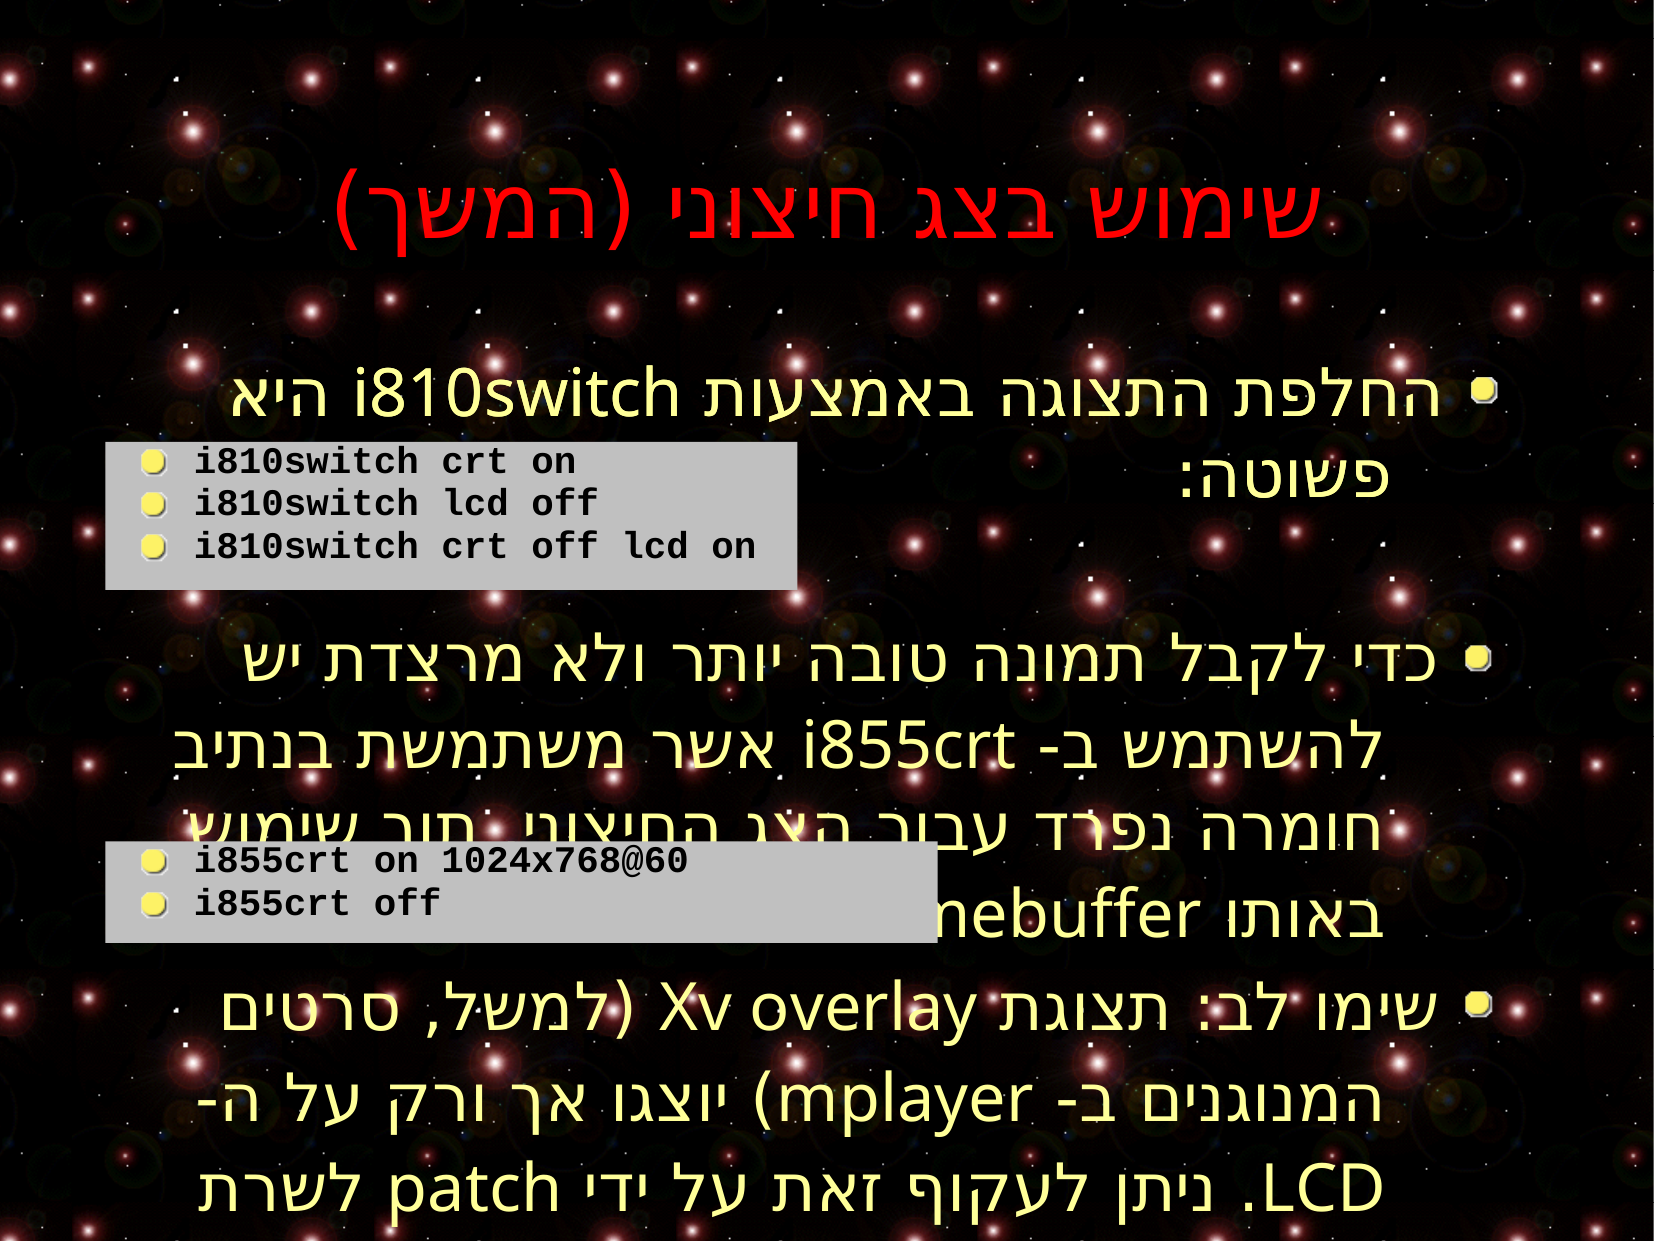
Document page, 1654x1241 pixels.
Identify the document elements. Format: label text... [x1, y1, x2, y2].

list i855crt on 1024x768@60 i855crt off [105, 841, 938, 943]
picture [0, 0, 1654, 1241]
list החלפת התצוגה באמצעות i810switch היא פשוטה: [121, 344, 1534, 432]
list i810switch crt on i810switch lcd off i810switch crt off lcd on [105, 441, 798, 590]
list שימו לב: תצוגת Xv overlay (למשל, סרטים המנוגנים ב- mplayer) יוצגו אך ורק על ה- LCD. ניתן לעקוף זאת על ידי patch לשרת ה- X. [116, 959, 1529, 1171]
title שימוש בצג חיצוני (המשך) [121, 102, 1534, 311]
list כדי לקבל תמונה טובה יותר ולא מרצדת יש להשתמש ב- i855crt אשר משתמשת בנתיב חומרה נפרד עבור הצג החיצוני, תוך שימוש באותו framebuffer: [116, 619, 1529, 831]
